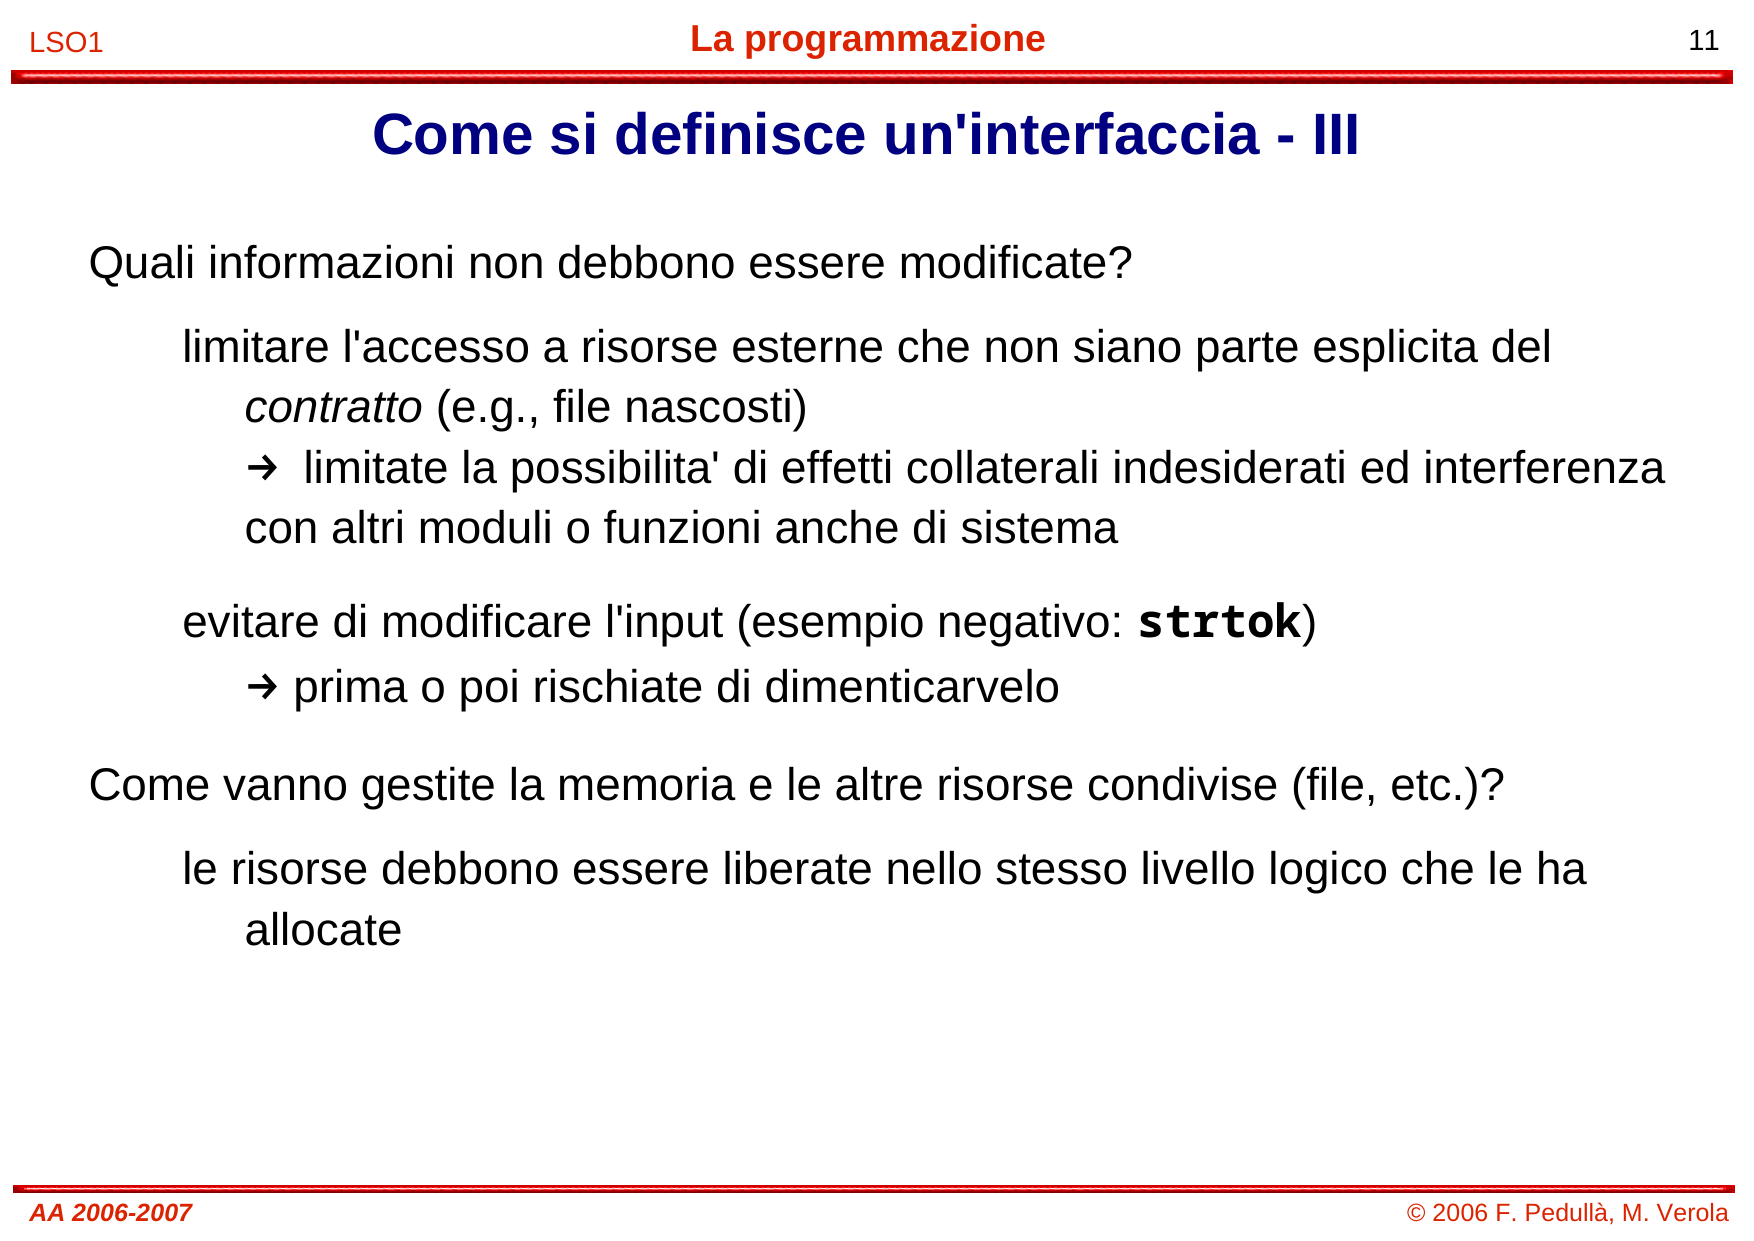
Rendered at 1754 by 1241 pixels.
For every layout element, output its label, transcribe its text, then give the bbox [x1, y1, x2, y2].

list Quali informazioni non debbono essere modificate? limitare l'accesso a risorse esterne che non siano parte esplicita del contratto (e.g., file nascosti) → limitate la possibilita' di effetti collaterali indesiderati ed interferenza con altri moduli o funzioni anche di sistema evitare di modificare l'input (esempio negativo: strtok) → prima o poi rischiate di dimenticarvelo Come vanno gestite la memoria e le altre risorse condivise (file, etc.)? le risorse debbono essere liberate nello stesso livello logico che le ha allocate [88, 233, 1671, 1088]
picture [13, 1185, 1735, 1193]
text_box Come si definisce un'interfaccia - III [333, 98, 1401, 187]
picture [11, 70, 1733, 84]
